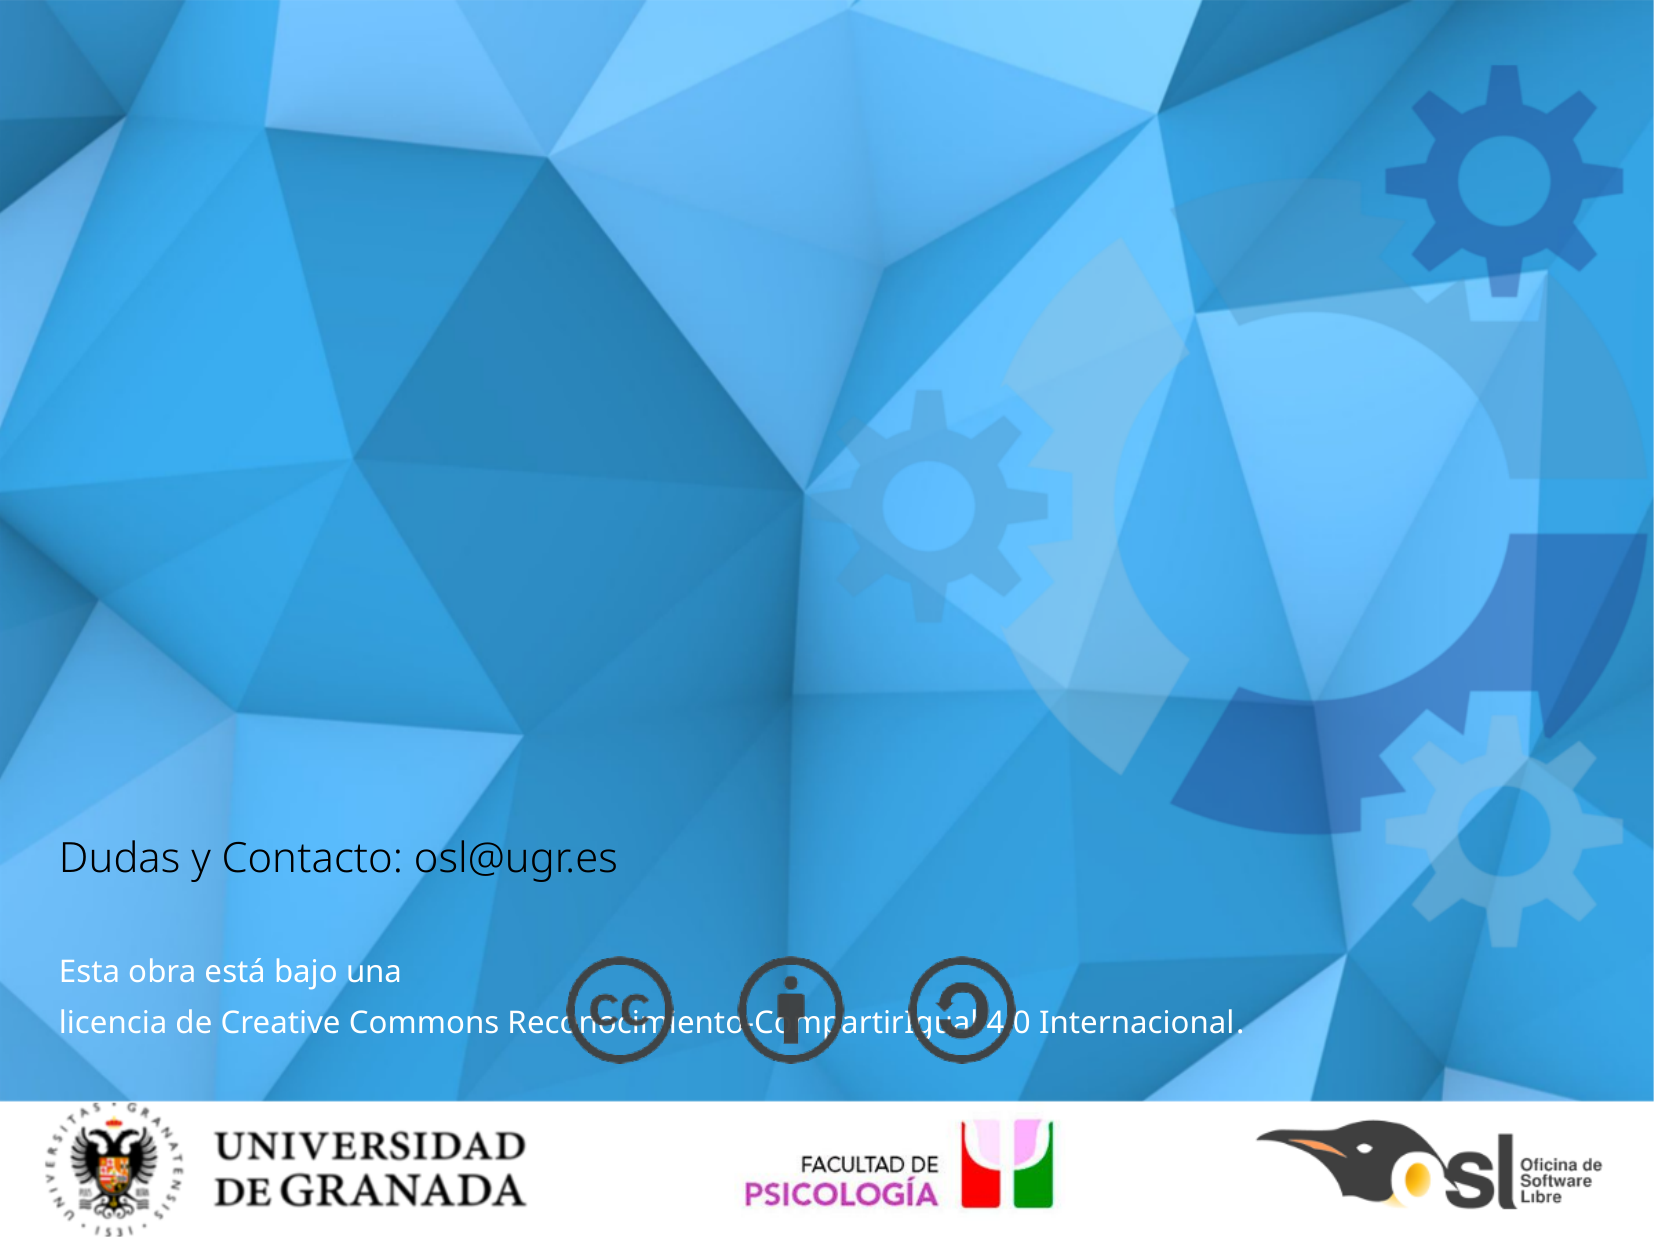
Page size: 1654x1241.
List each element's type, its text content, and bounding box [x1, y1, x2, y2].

picture [0, 0, 1654, 1241]
subtitle Dudas y Contacto: osl@ugr.es Esta obra está bajo una licencia de Creative Commons Reconocimiento-CompartirIgual 4.0 Internacional. [59, 702, 1565, 1018]
